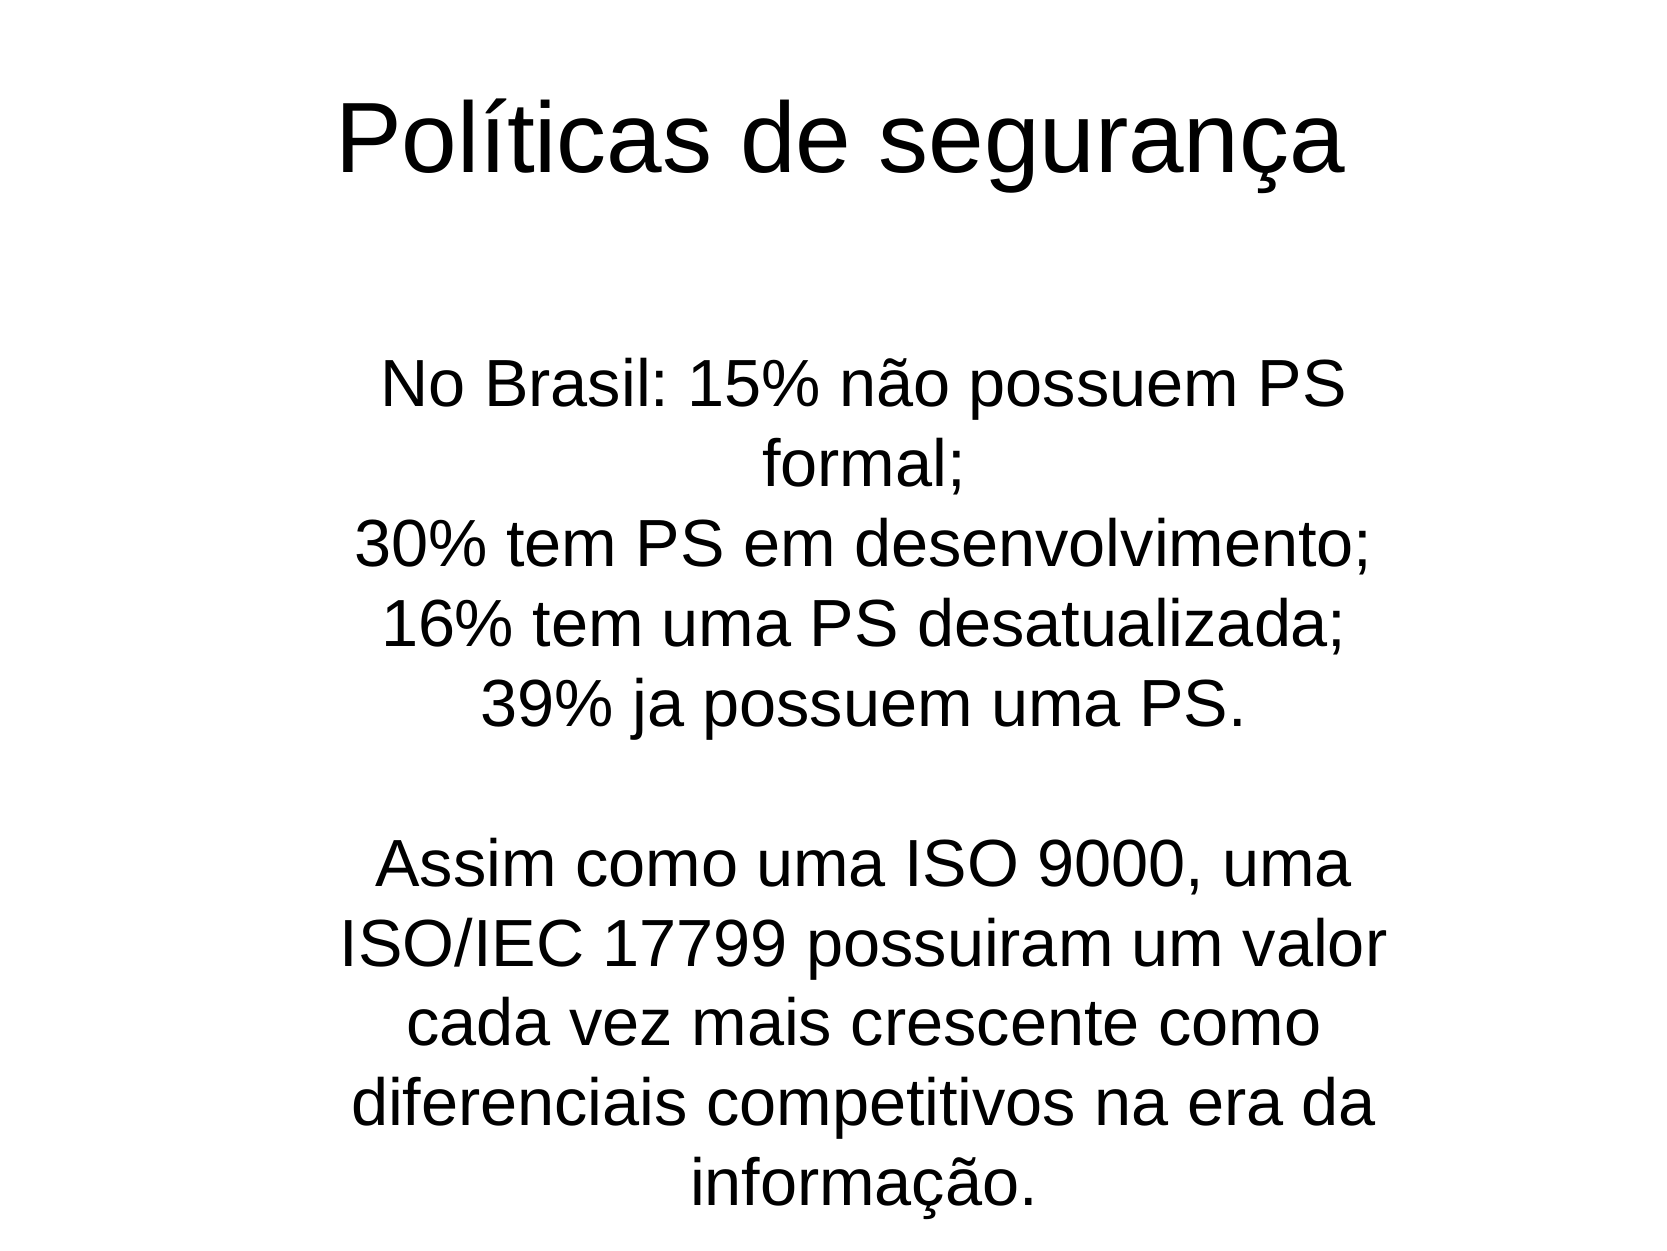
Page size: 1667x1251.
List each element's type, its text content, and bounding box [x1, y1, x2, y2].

title Políticas de segurança [150, 66, 1531, 259]
subtitle No Brasil: 15% não possuem PS formal; 30% tem PS em desenvolvimento; 16% tem uma PS desatualizada; 39% ja possuem uma PS. Assim como uma ISO 9000, uma ISO/IEC 17799 possuiram um valor cada vez mais crescente como diferenciais competitivos na era da informação. [276, 253, 1452, 1119]
